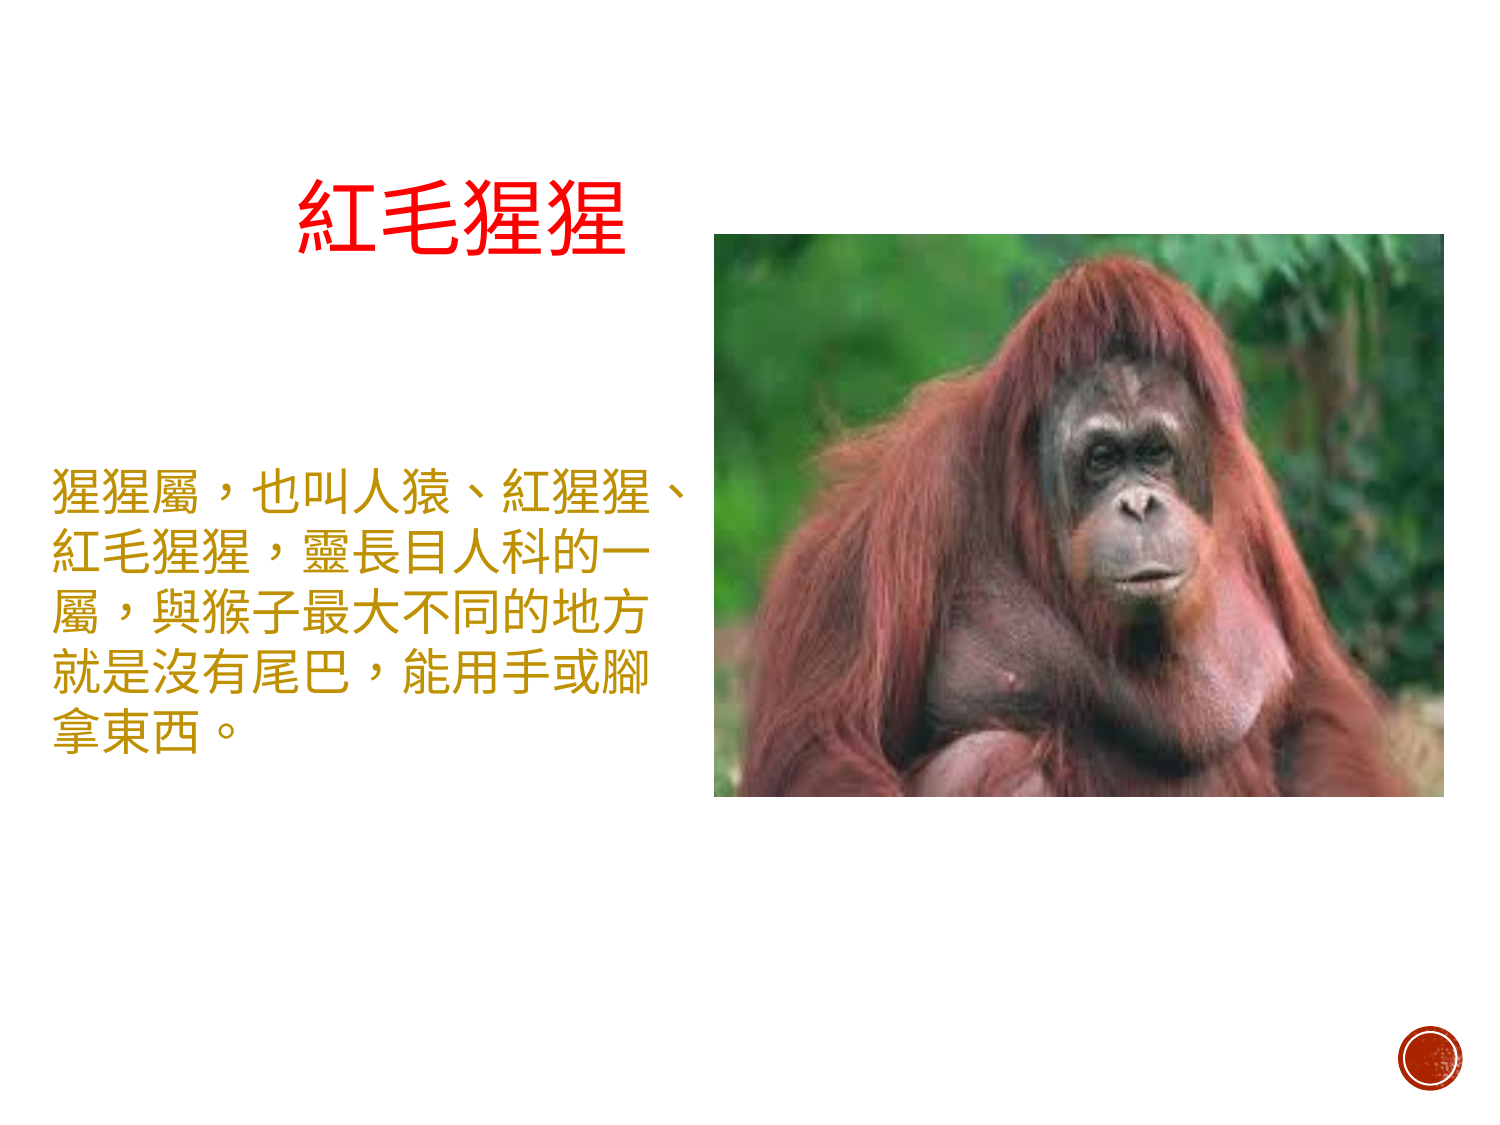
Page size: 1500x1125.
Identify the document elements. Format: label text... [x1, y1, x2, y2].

picture [714, 234, 1444, 797]
text_box 猩猩屬，也叫人猿、紅猩猩、紅毛猩猩，靈長目人科的一屬，與猴子最大不同的地方就是沒有尾巴，能用手或腳拿東西。 [36, 452, 687, 768]
text_box 紅毛猩猩 [280, 159, 644, 274]
